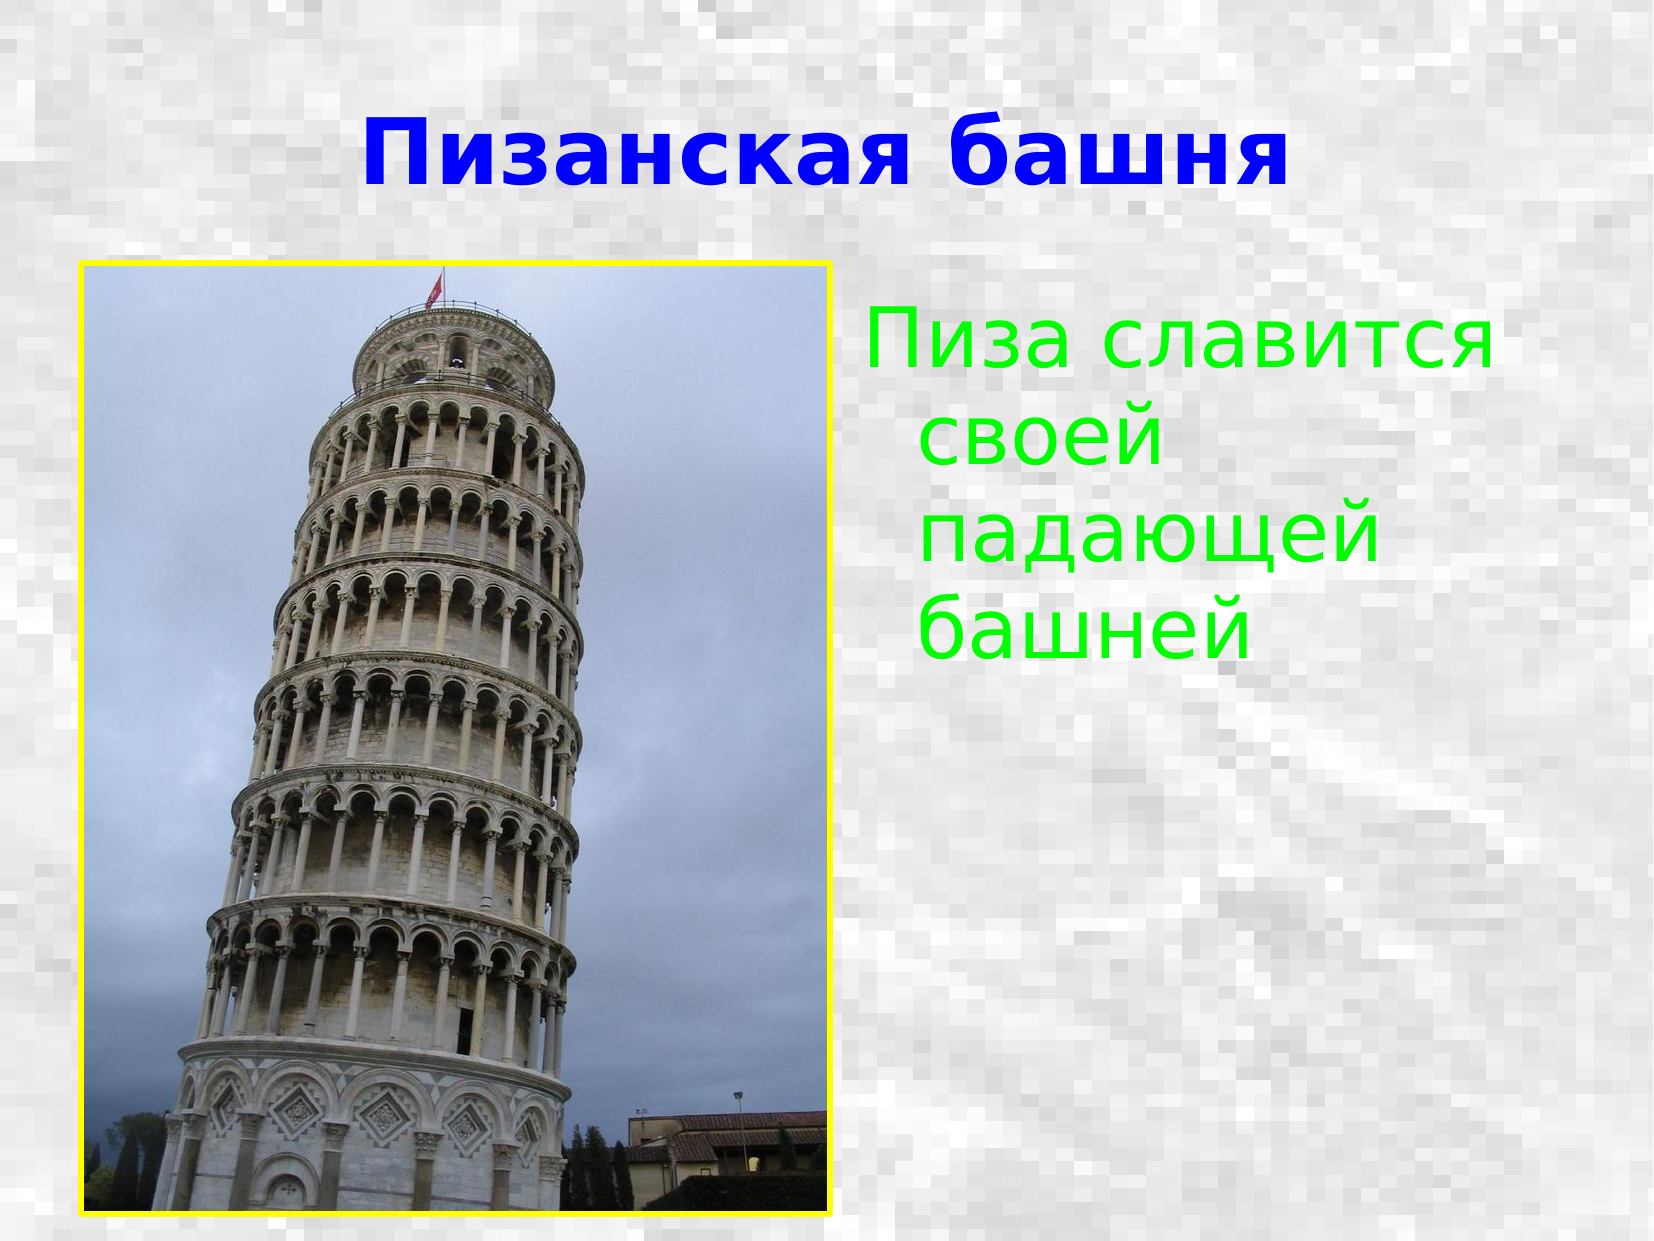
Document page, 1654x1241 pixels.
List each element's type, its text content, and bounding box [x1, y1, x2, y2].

picture [0, 0, 1654, 1241]
list Пиза славится своей падающей башней [845, 290, 1572, 1094]
title Пизанская башня [82, 56, 1571, 250]
